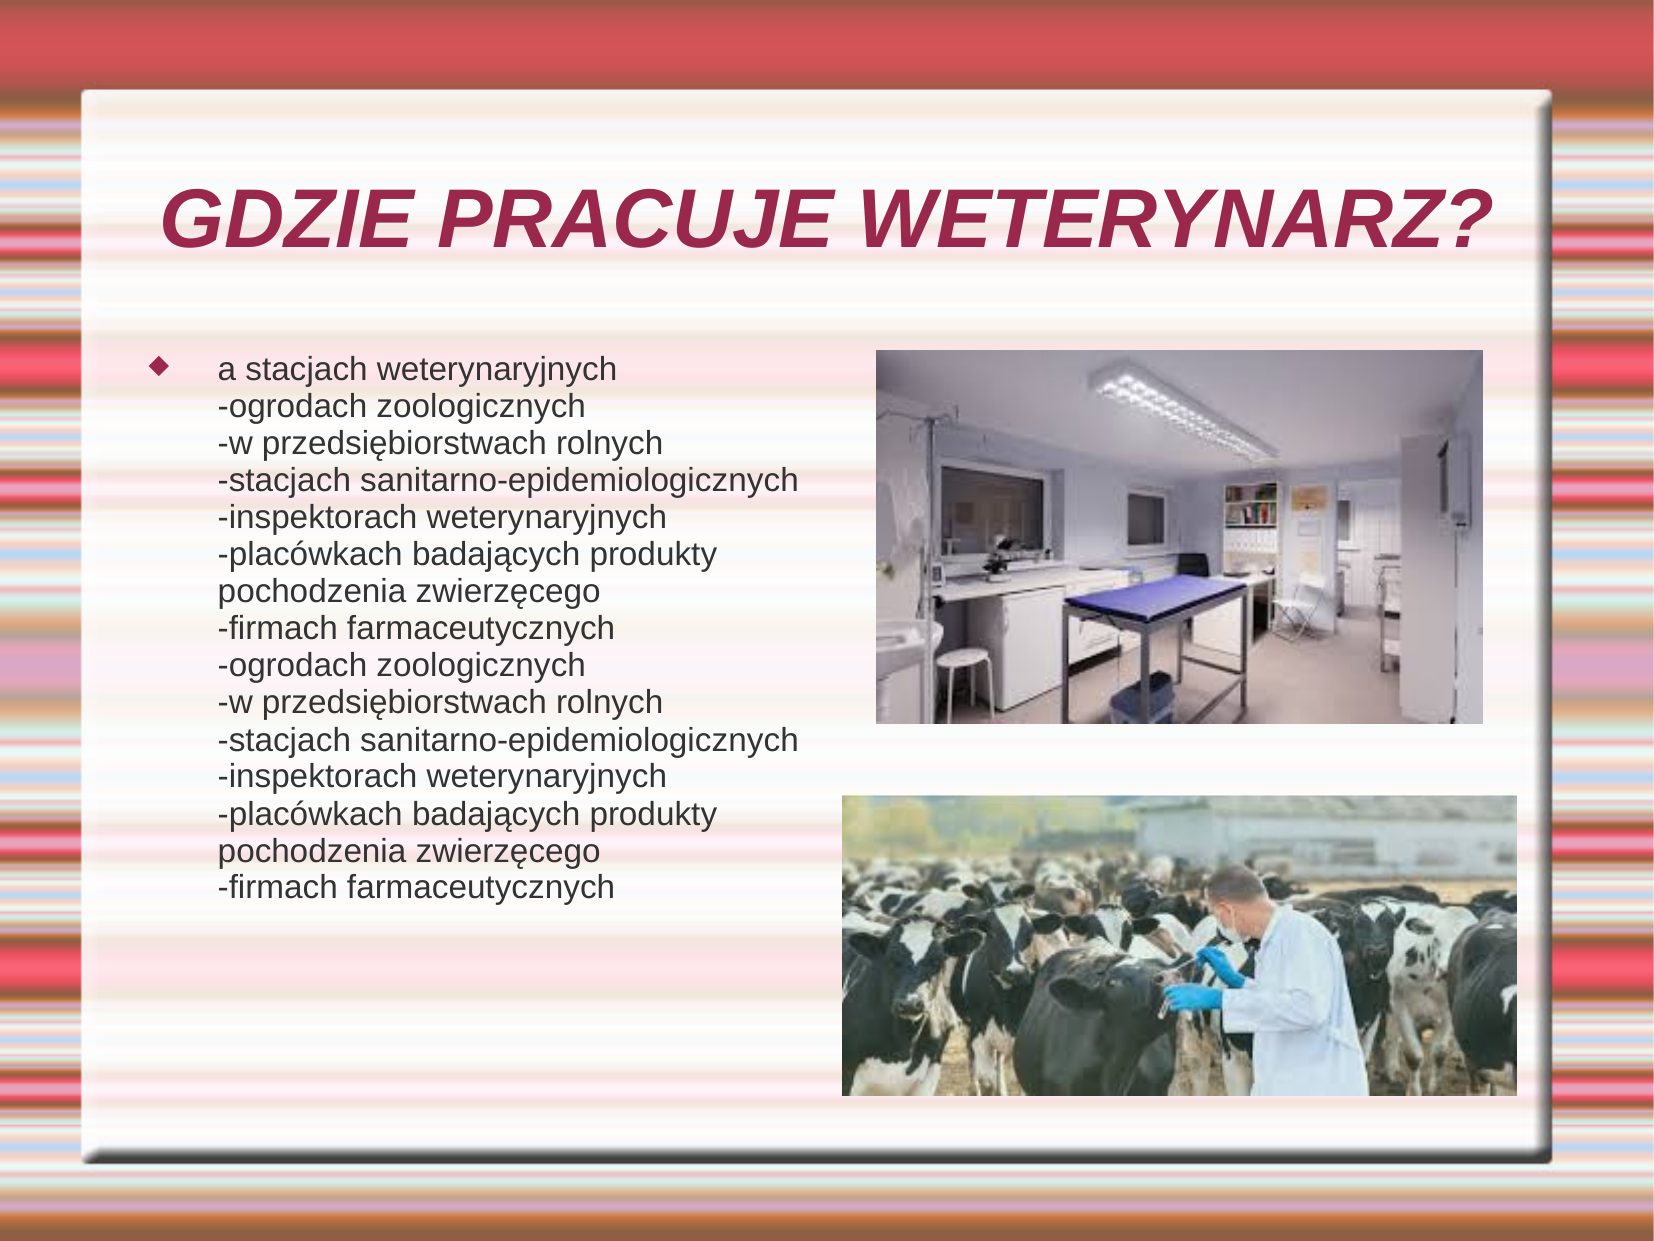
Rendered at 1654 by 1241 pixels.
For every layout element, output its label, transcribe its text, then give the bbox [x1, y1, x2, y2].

picture [0, 0, 1654, 1241]
title GDZIE PRACUJE WETERYNARZ? [121, 114, 1534, 322]
list a stacjach weterynaryjnych -ogrodach zoologicznych -w przedsiębiorstwach rolnych -stacjach sanitarno-epidemiologicznych -inspektorach weterynaryjnych -placówkach badających produkty pochodzenia zwierzęcego -firmach farmaceutycznych -ogrodach zoologicznych -w przedsiębiorstwach rolnych -stacjach sanitarno-epidemiologicznych -inspektorach weterynaryjnych -placówkach badających produkty pochodzenia zwierzęcego -firmach farmaceutycznych [134, 350, 809, 1133]
